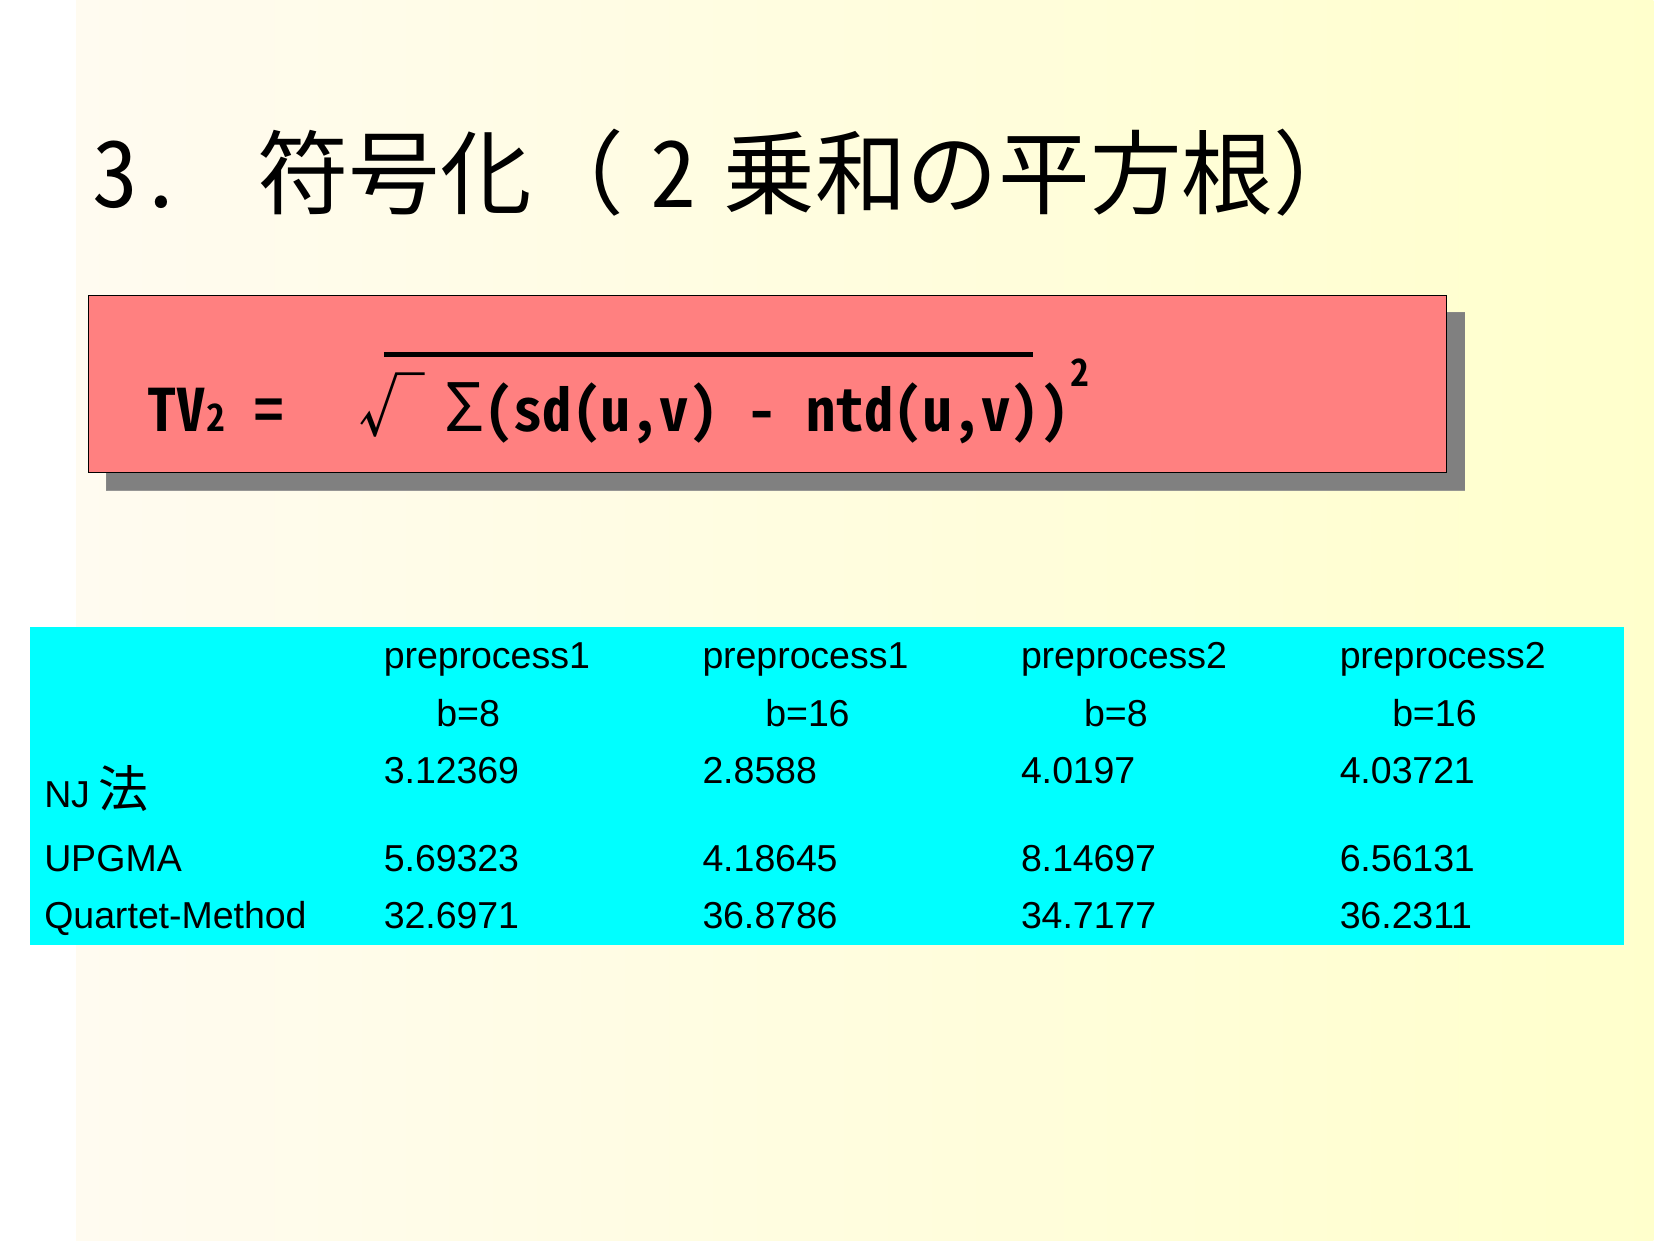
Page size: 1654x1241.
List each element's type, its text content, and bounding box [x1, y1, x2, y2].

table_cell 2.8588 [667, 742, 985, 830]
table_cell 6.56131 [1304, 830, 1624, 887]
table_cell b=16 [1304, 685, 1624, 742]
table_header preprocess1 [667, 627, 985, 685]
table_cell b=8 [348, 685, 667, 742]
table_cell 4.03721 [1304, 742, 1624, 830]
table_header preprocess2 [985, 627, 1304, 685]
table_cell [30, 685, 348, 742]
table_cell 4.18645 [667, 830, 985, 887]
table_cell b=8 [985, 685, 1304, 742]
table_cell 36.8786 [667, 887, 985, 945]
text_box 3. 符号化（2乗和の平方根） [89, 118, 1477, 216]
table_header preprocess2 [1304, 627, 1624, 685]
text_box [88, 295, 1447, 473]
table_cell NJ法 [30, 742, 348, 830]
table_cell Quartet-Method [30, 887, 348, 945]
table_cell 32.6971 [348, 887, 667, 945]
title [88, 88, 1577, 273]
text_box TV2 = √Σ(sd(u,v) - ntd(u,v)) [147, 354, 1418, 422]
table_cell 34.7177 [985, 887, 1304, 945]
text_box 2 [1067, 340, 1123, 384]
table_cell 4.0197 [985, 742, 1304, 830]
table_cell 36.2311 [1304, 887, 1624, 945]
table_cell 5.69323 [348, 830, 667, 887]
table_header [30, 627, 348, 685]
table_cell b=16 [667, 685, 985, 742]
table_cell UPGMA [30, 830, 348, 887]
table_header preprocess1 [348, 627, 667, 685]
table_cell 3.12369 [348, 742, 667, 830]
table_cell 8.14697 [985, 830, 1304, 887]
